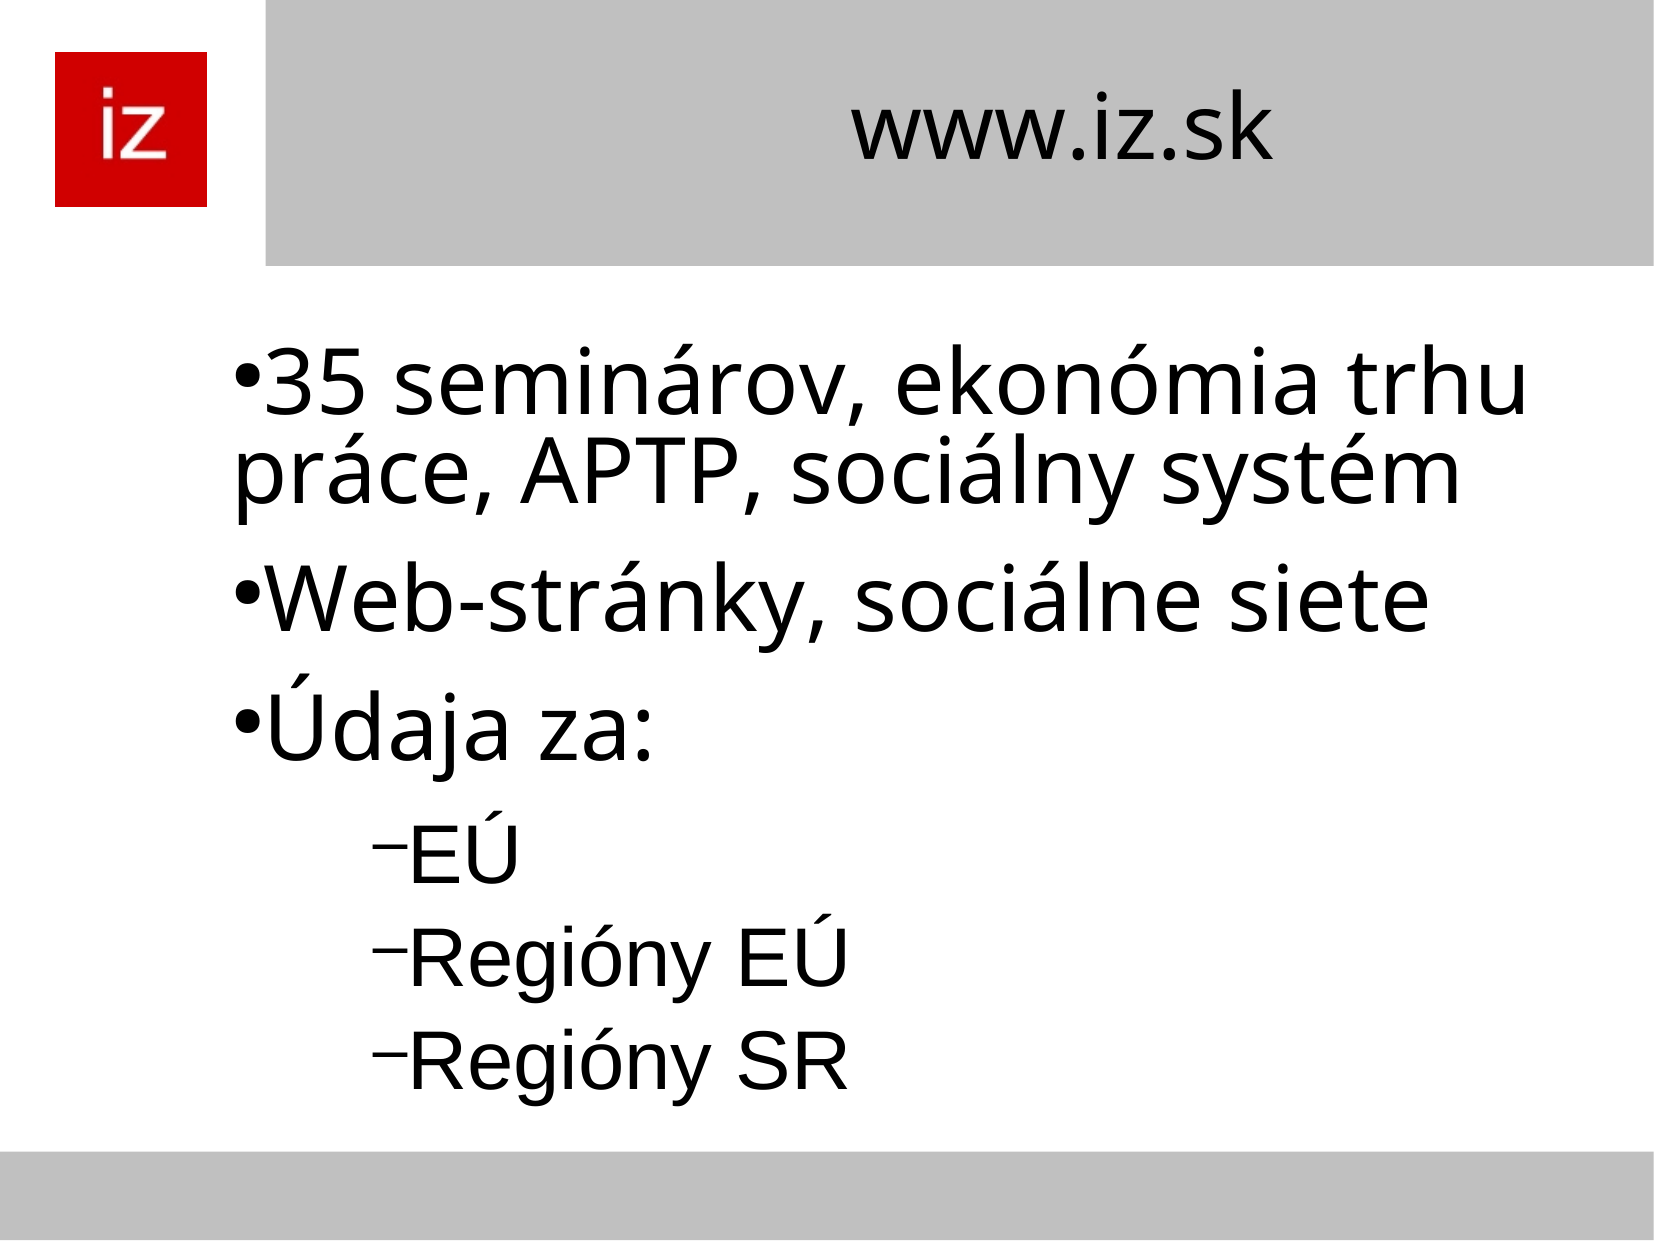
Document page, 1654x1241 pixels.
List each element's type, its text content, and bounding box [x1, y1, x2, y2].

picture [55, 52, 207, 207]
list 35 seminárov, ekonómia trhu práce, APTP, sociálny systém Web-stránky, sociálne siete Údaja za: EÚ Regióny EÚ Regióny SR [121, 344, 1533, 1126]
title www.iz.sk [561, 29, 1565, 237]
